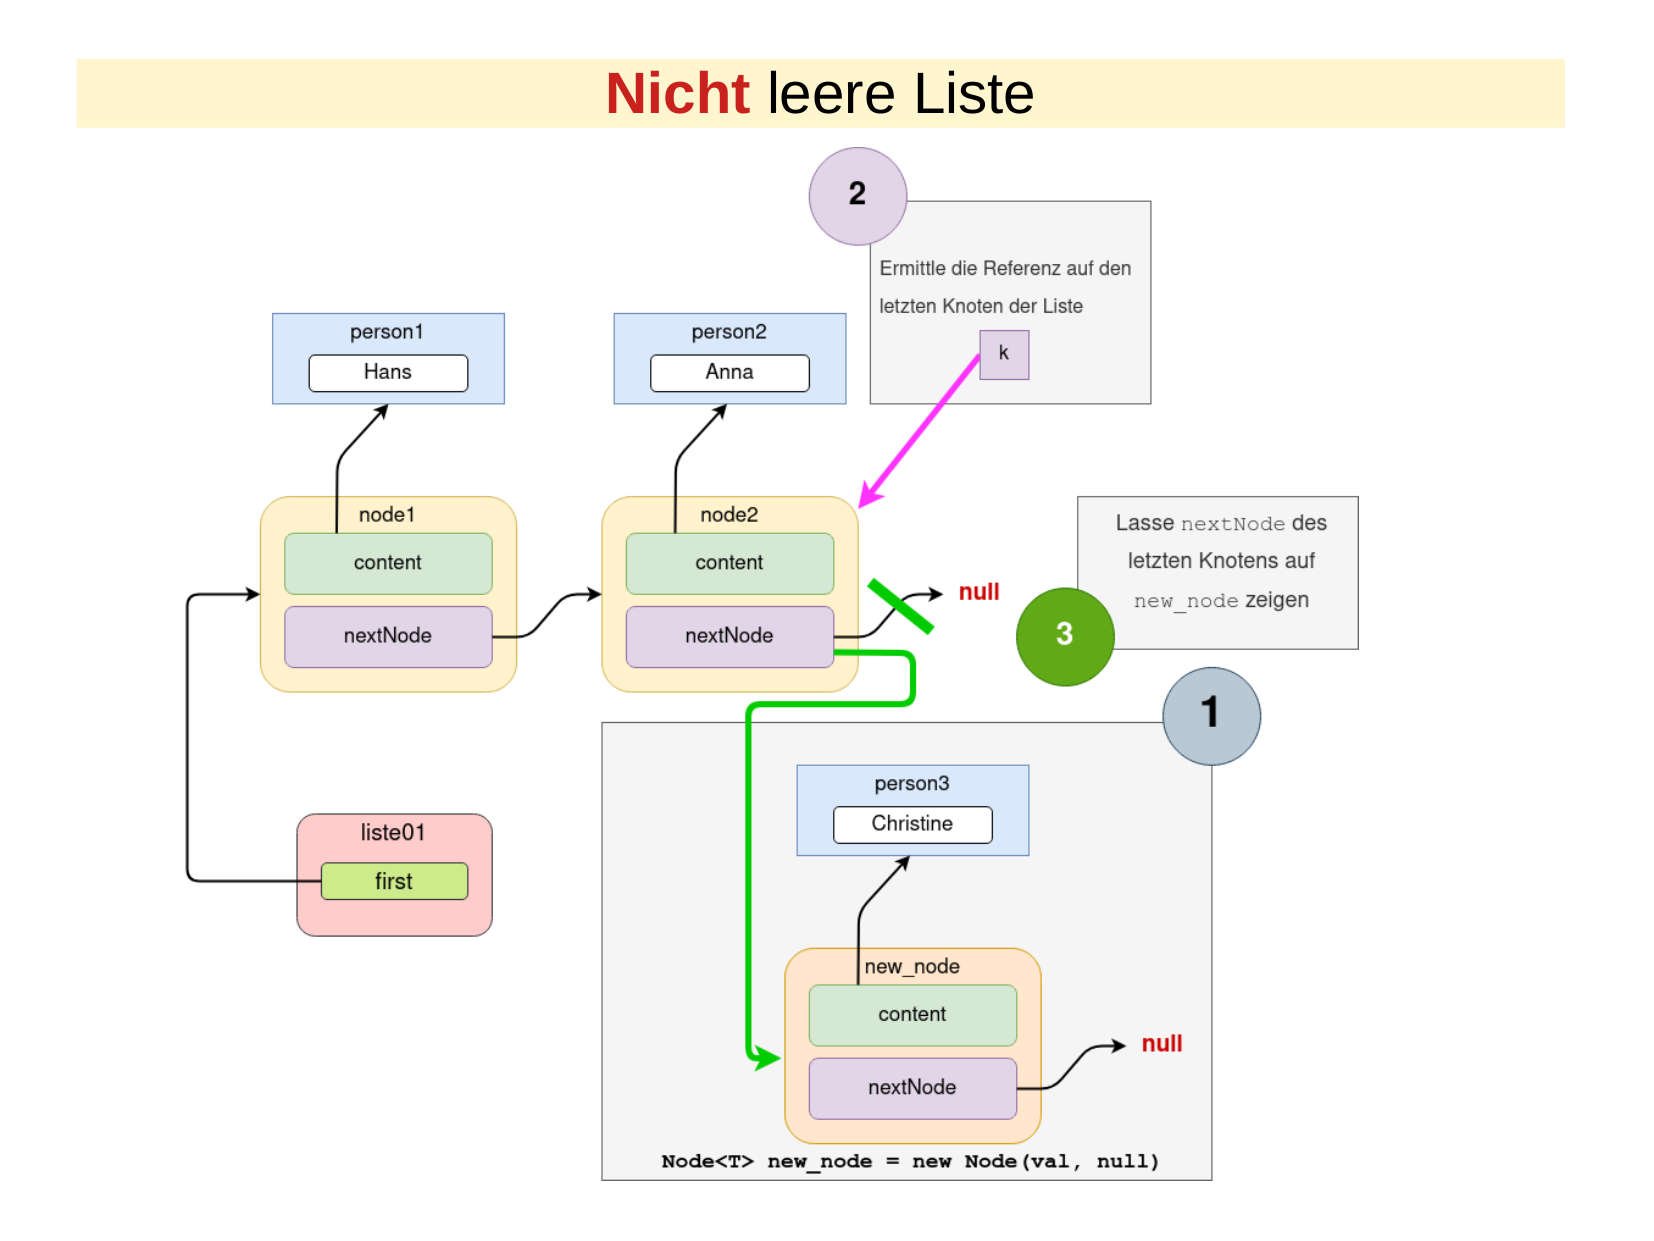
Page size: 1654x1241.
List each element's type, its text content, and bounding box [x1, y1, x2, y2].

title Nicht leere Liste [76, 59, 1565, 128]
picture [177, 147, 1359, 1181]
